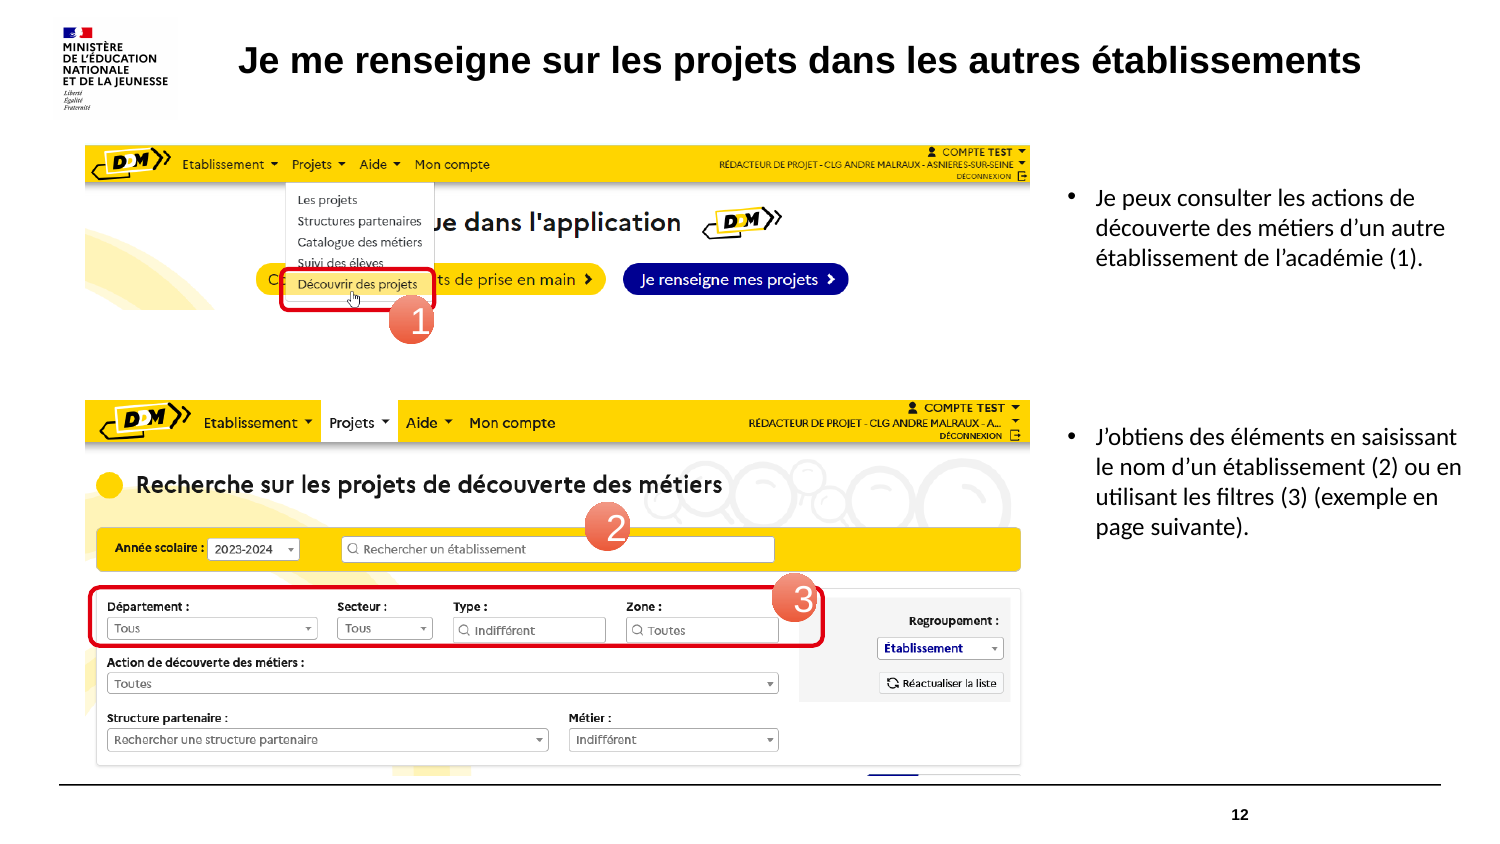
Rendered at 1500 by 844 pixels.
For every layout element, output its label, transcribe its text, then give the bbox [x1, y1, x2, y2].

picture [284, 272, 432, 307]
slide_number <numéro> [1027, 784, 1249, 844]
text_box 1 [388, 295, 435, 345]
picture [85, 400, 1030, 776]
text_box 3 [771, 573, 818, 623]
text_box 2 [584, 502, 631, 551]
text_box Je peux consulter les actions de découverte des métiers d’un autre établissement de l’académie (1). J’obtiens des éléments en saisissant le nom d’un établissement (2) ou en utilisant les filtres (3) (exemple en page suivante). [1052, 173, 1490, 578]
text_box Je me renseigne sur les projets dans les autres établissements [223, 28, 1412, 89]
picture [53, 17, 178, 120]
picture [85, 143, 1030, 310]
